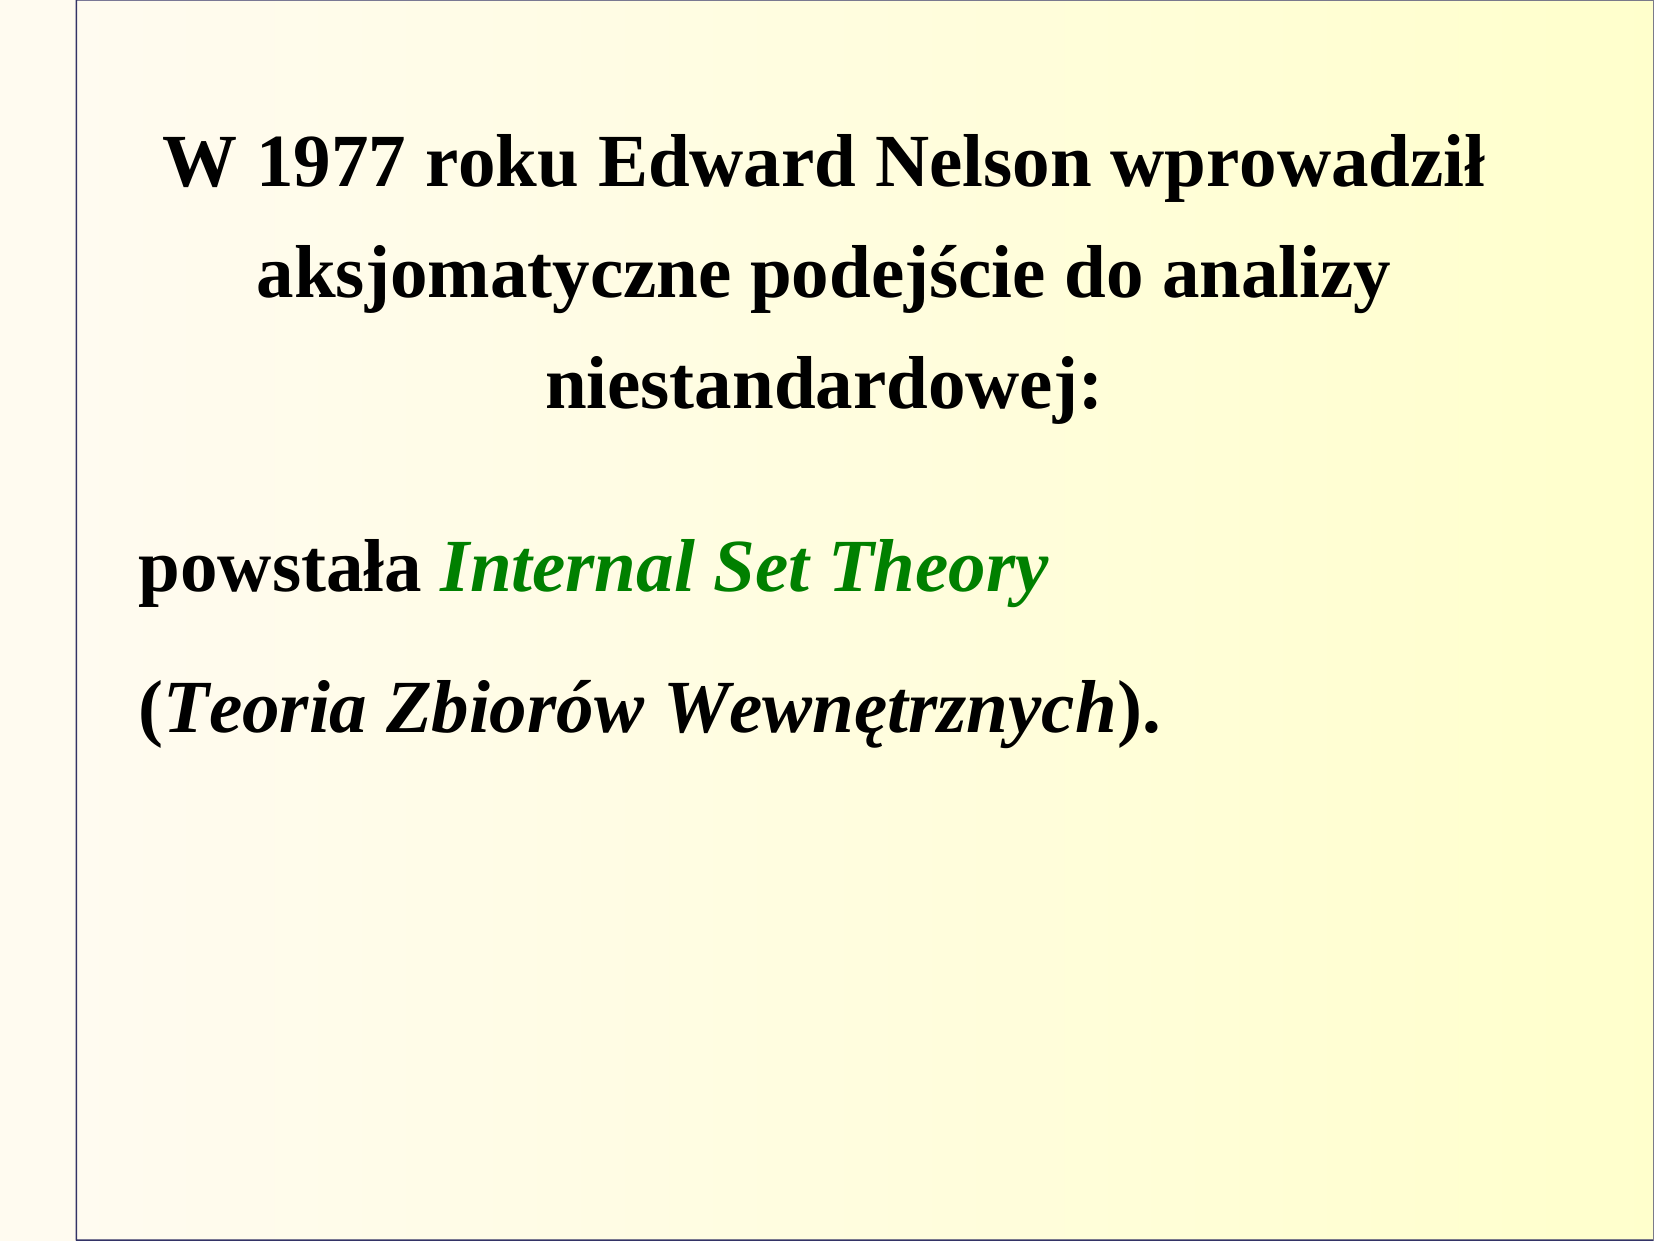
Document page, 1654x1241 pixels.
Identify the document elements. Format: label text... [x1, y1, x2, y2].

title W 1977 roku Edward Nelson wprowadził aksjomatyczne podejście do analizy niestandardowej: [118, 50, 1531, 466]
list powstała Internal Set Theory (Teoria Zbiorów Wewnętrznych). [121, 383, 1534, 1182]
picture [0, 0, 75, 1241]
